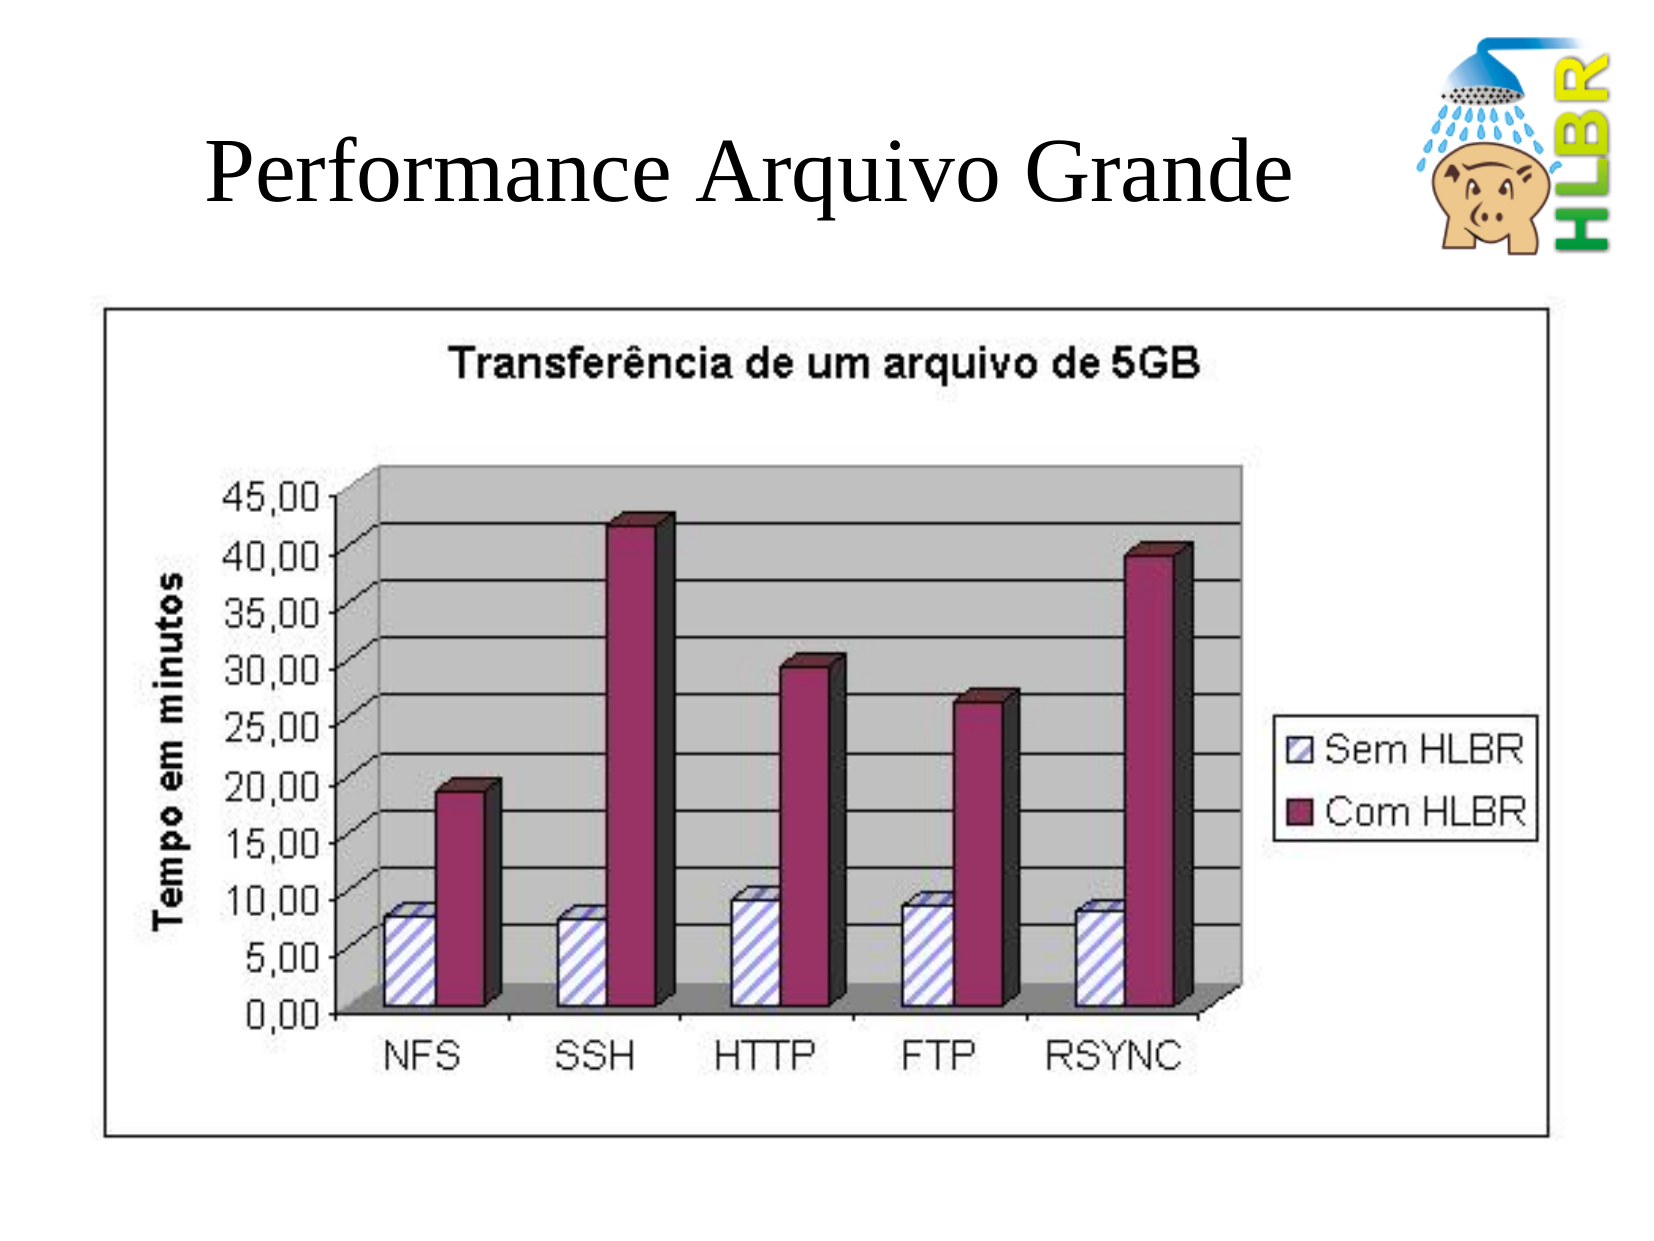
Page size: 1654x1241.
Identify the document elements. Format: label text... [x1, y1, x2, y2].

picture [91, 295, 1572, 1152]
picture [1416, 37, 1612, 260]
title Performance Arquivo Grande [112, 52, 1388, 288]
